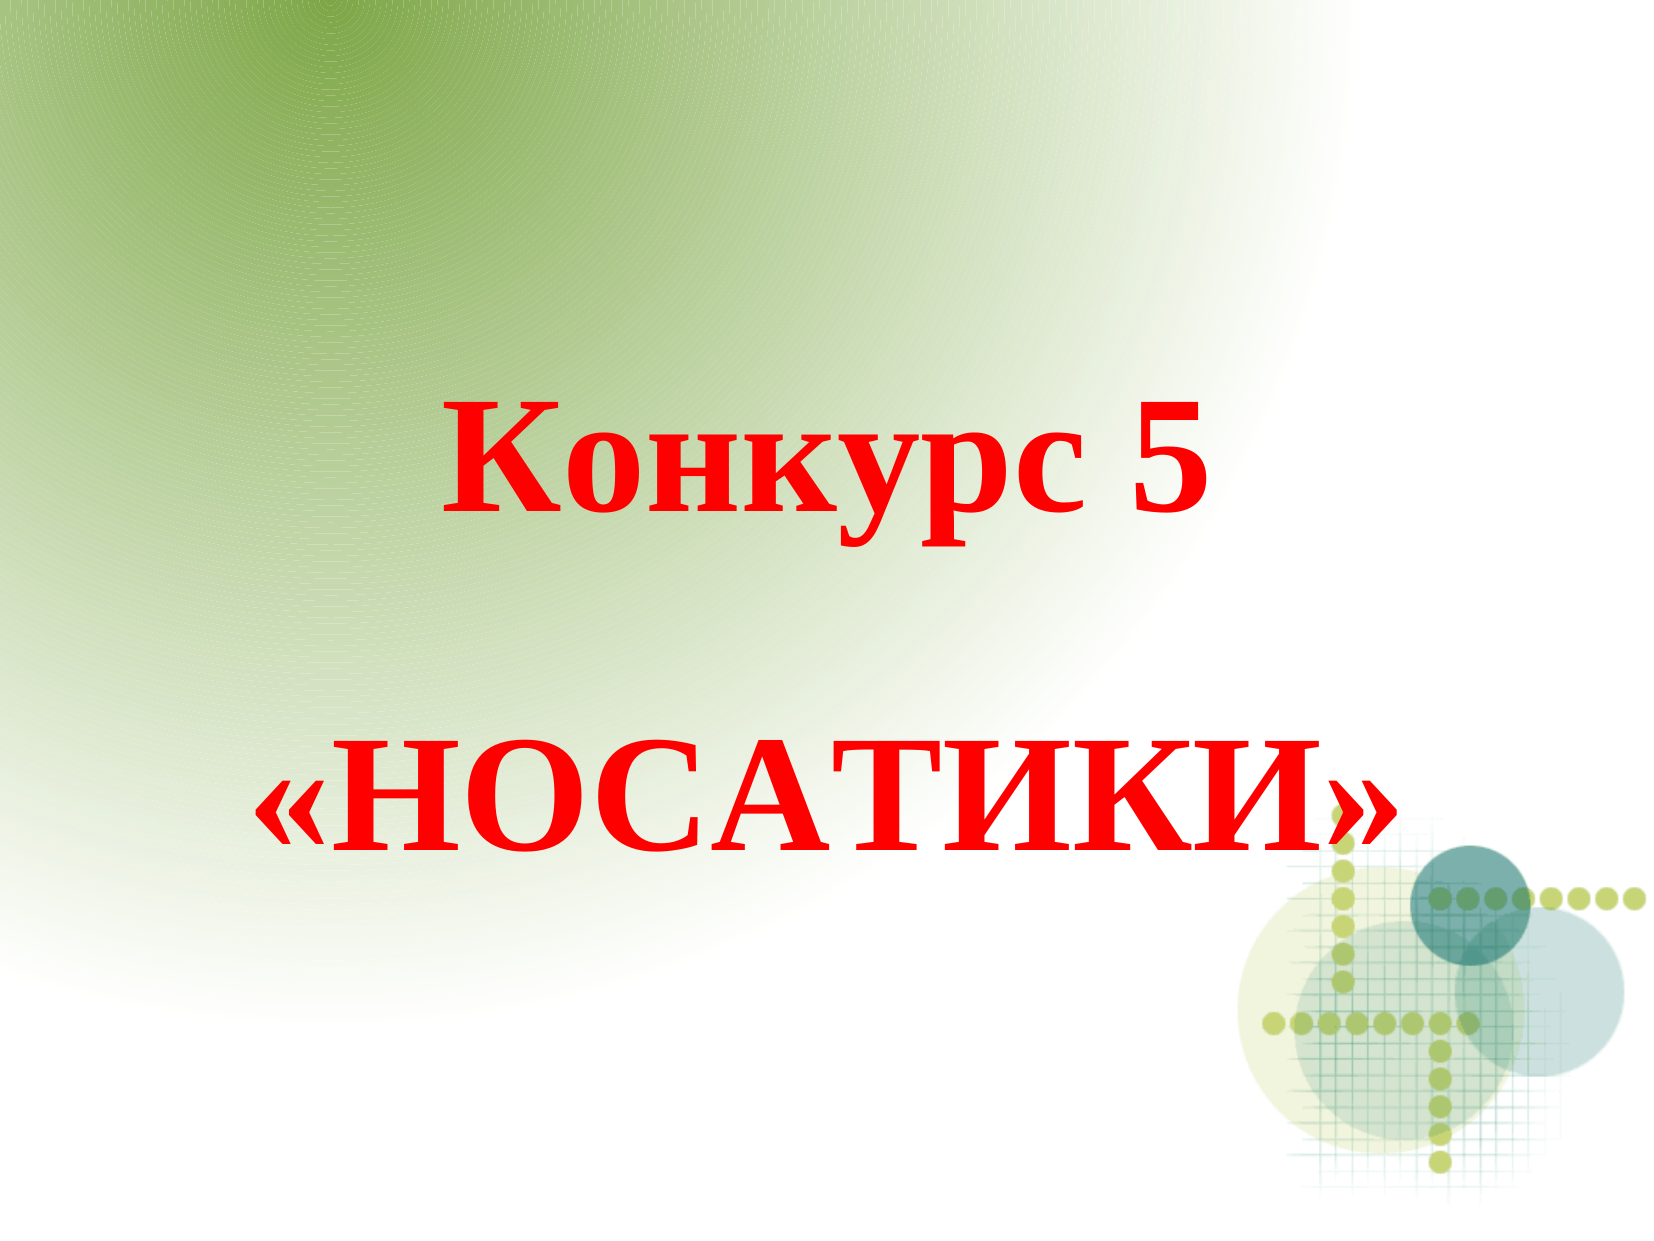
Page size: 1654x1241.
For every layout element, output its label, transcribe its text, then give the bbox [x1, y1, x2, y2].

subtitle Конкурс 5 «НОСАТИКИ» [121, 102, 1534, 1126]
